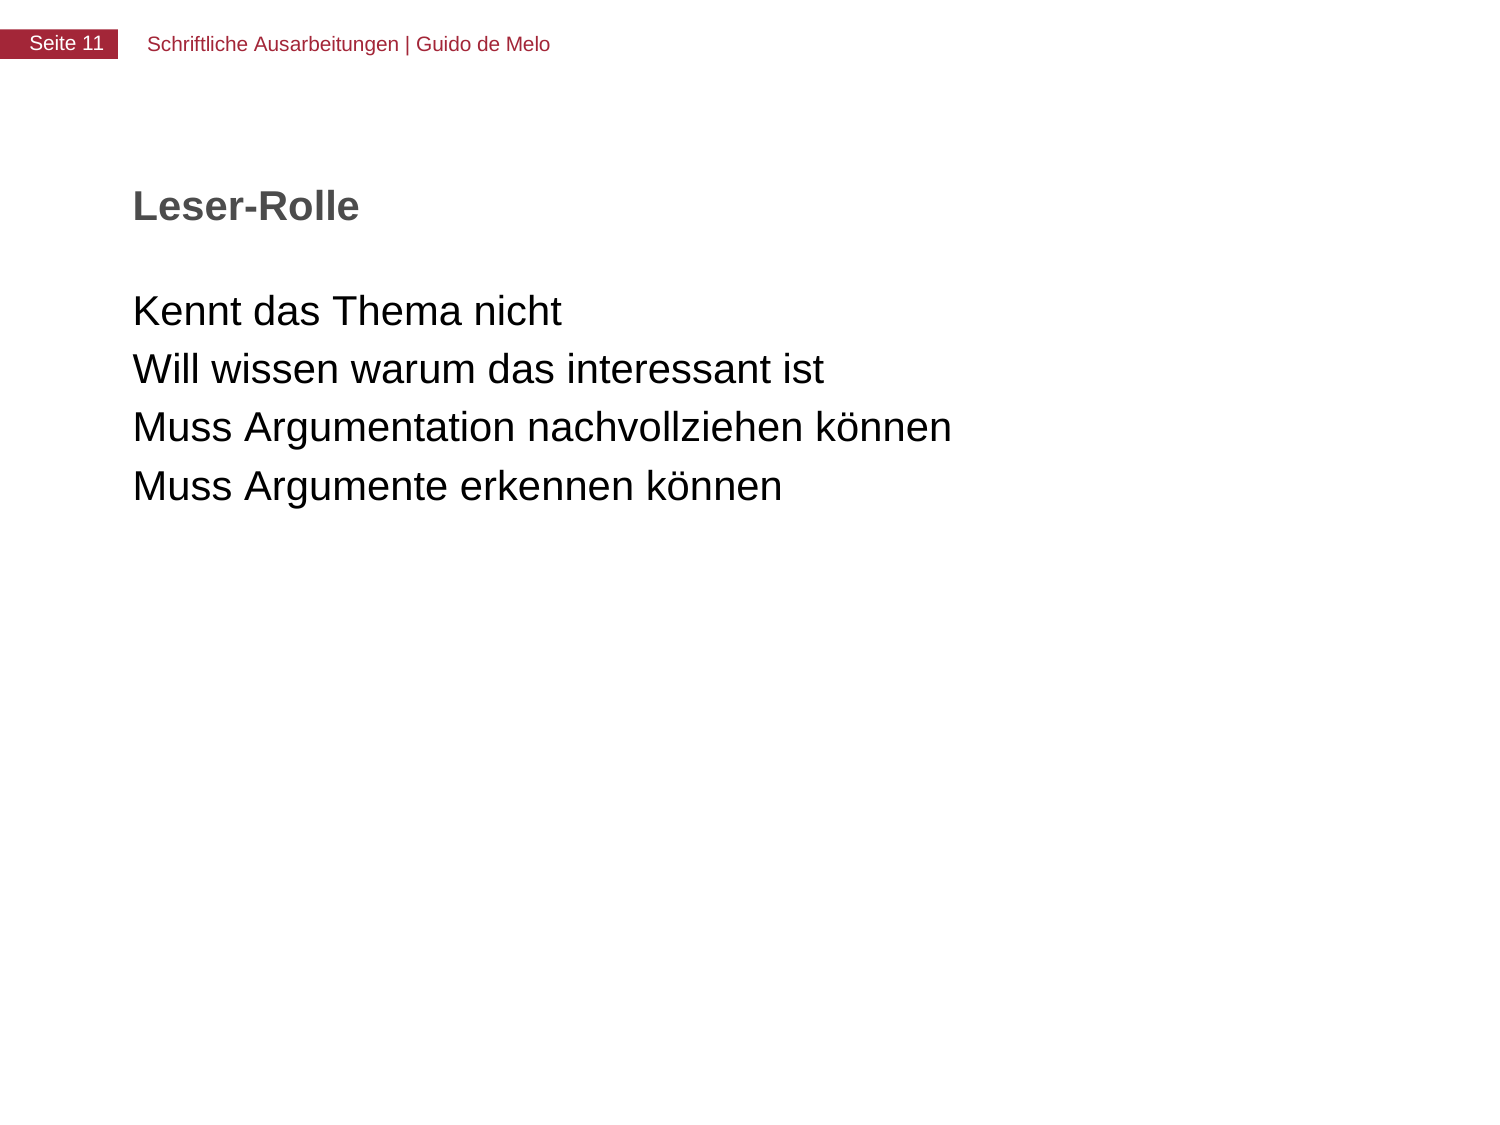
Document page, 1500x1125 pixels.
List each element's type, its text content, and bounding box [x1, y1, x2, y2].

title Leser-Rolle [132, 149, 1413, 258]
list Kennt das Thema nicht Will wissen warum das interessant ist Muss Argumentation nachvollziehen können Muss Argumente erkennen können [132, 287, 1371, 888]
